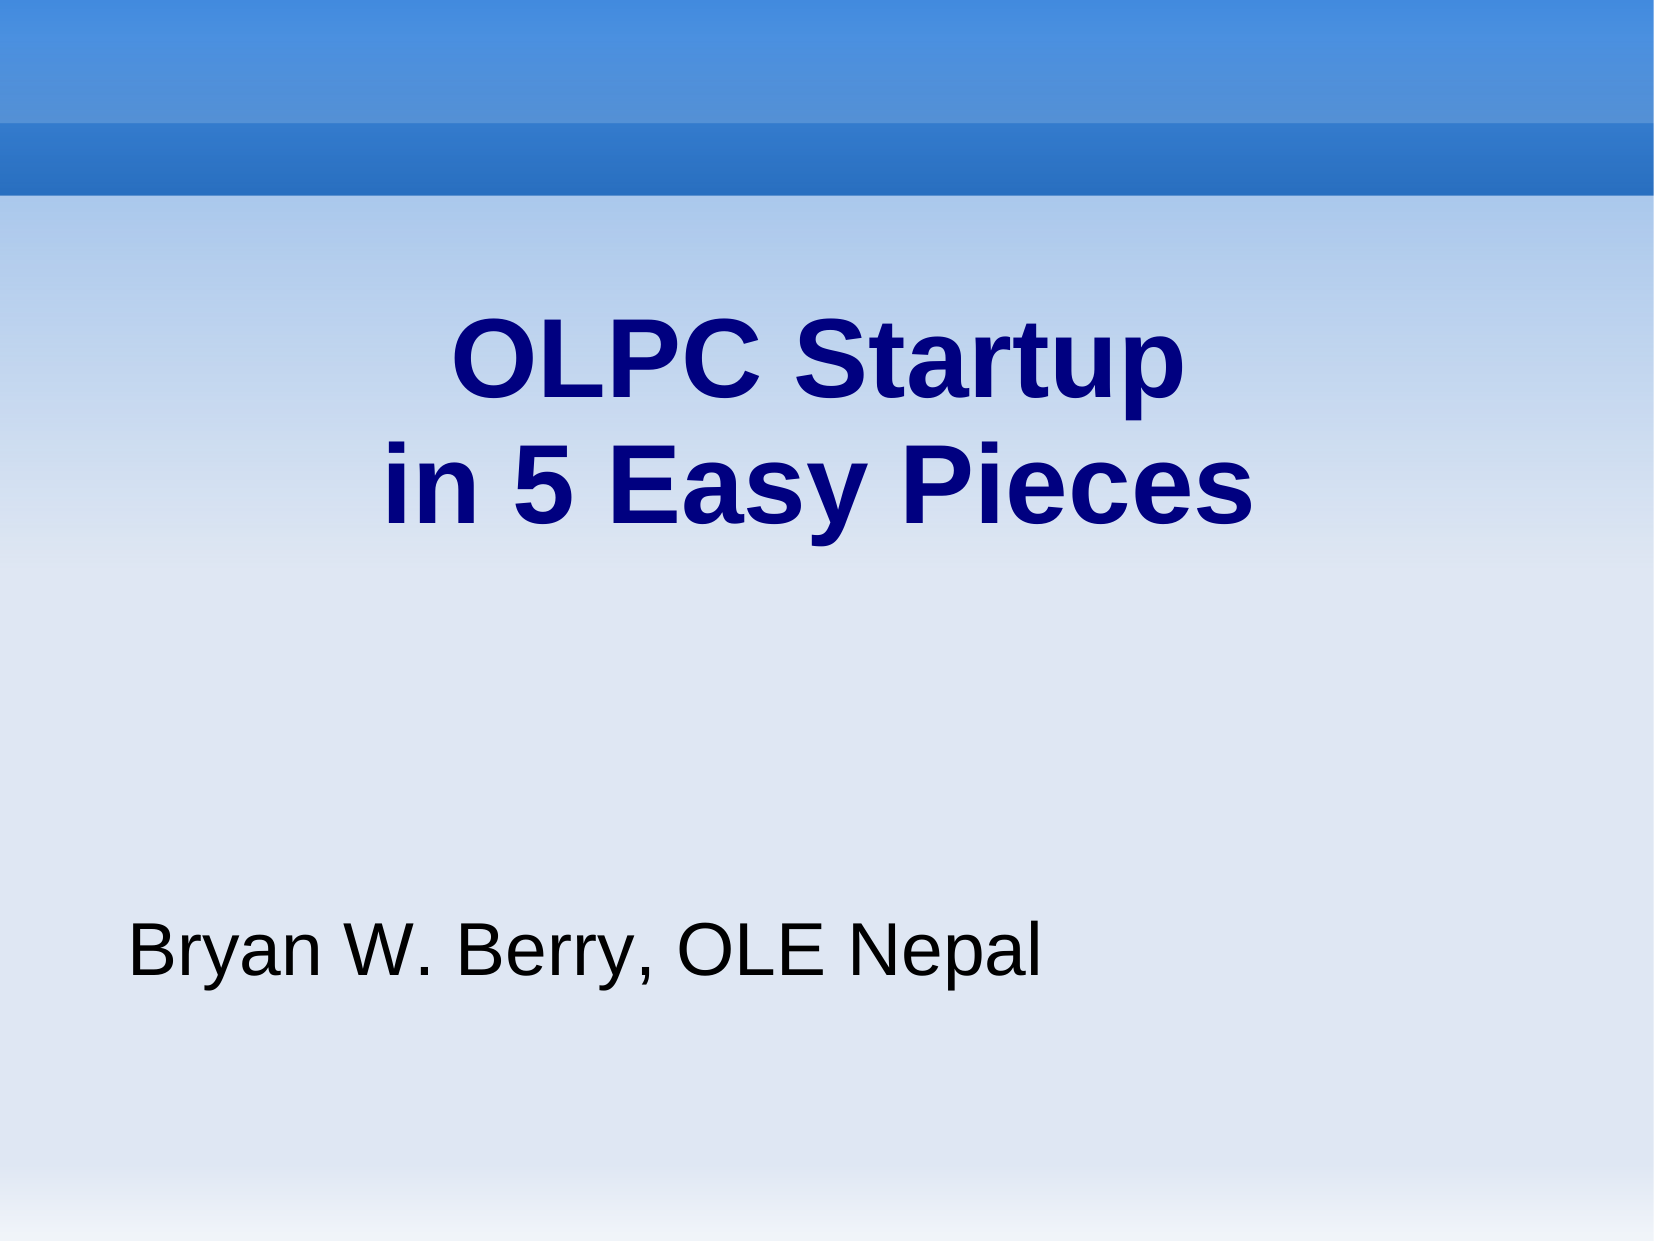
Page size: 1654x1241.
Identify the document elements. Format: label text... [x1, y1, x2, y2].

picture [0, 0, 1654, 1241]
text_box Bryan W. Berry, OLE Nepal [112, 900, 1126, 1008]
title OLPC Startup in 5 Easy Pieces [75, 276, 1564, 567]
